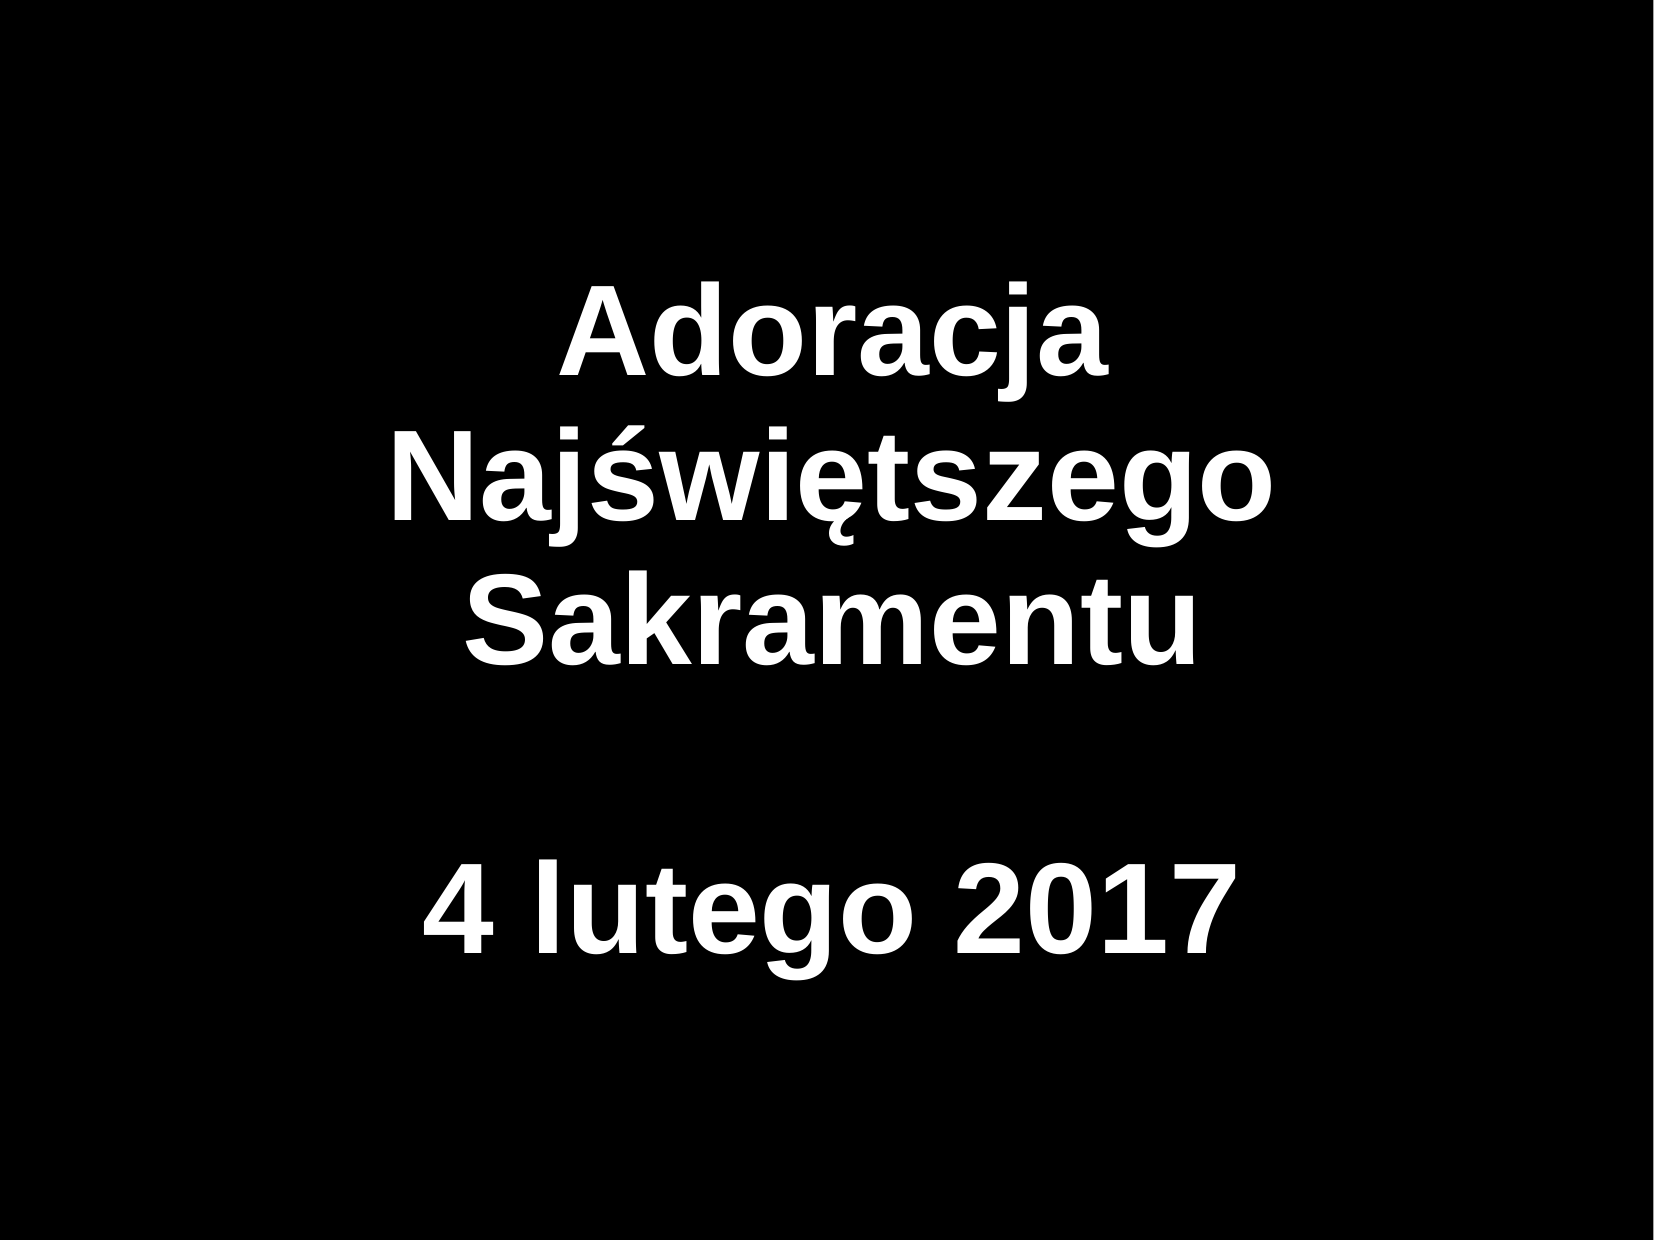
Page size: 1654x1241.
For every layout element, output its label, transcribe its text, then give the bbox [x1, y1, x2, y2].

subtitle Adoracja Najświętszego Sakramentu 4 lutego 2017 [47, 47, 1619, 1193]
